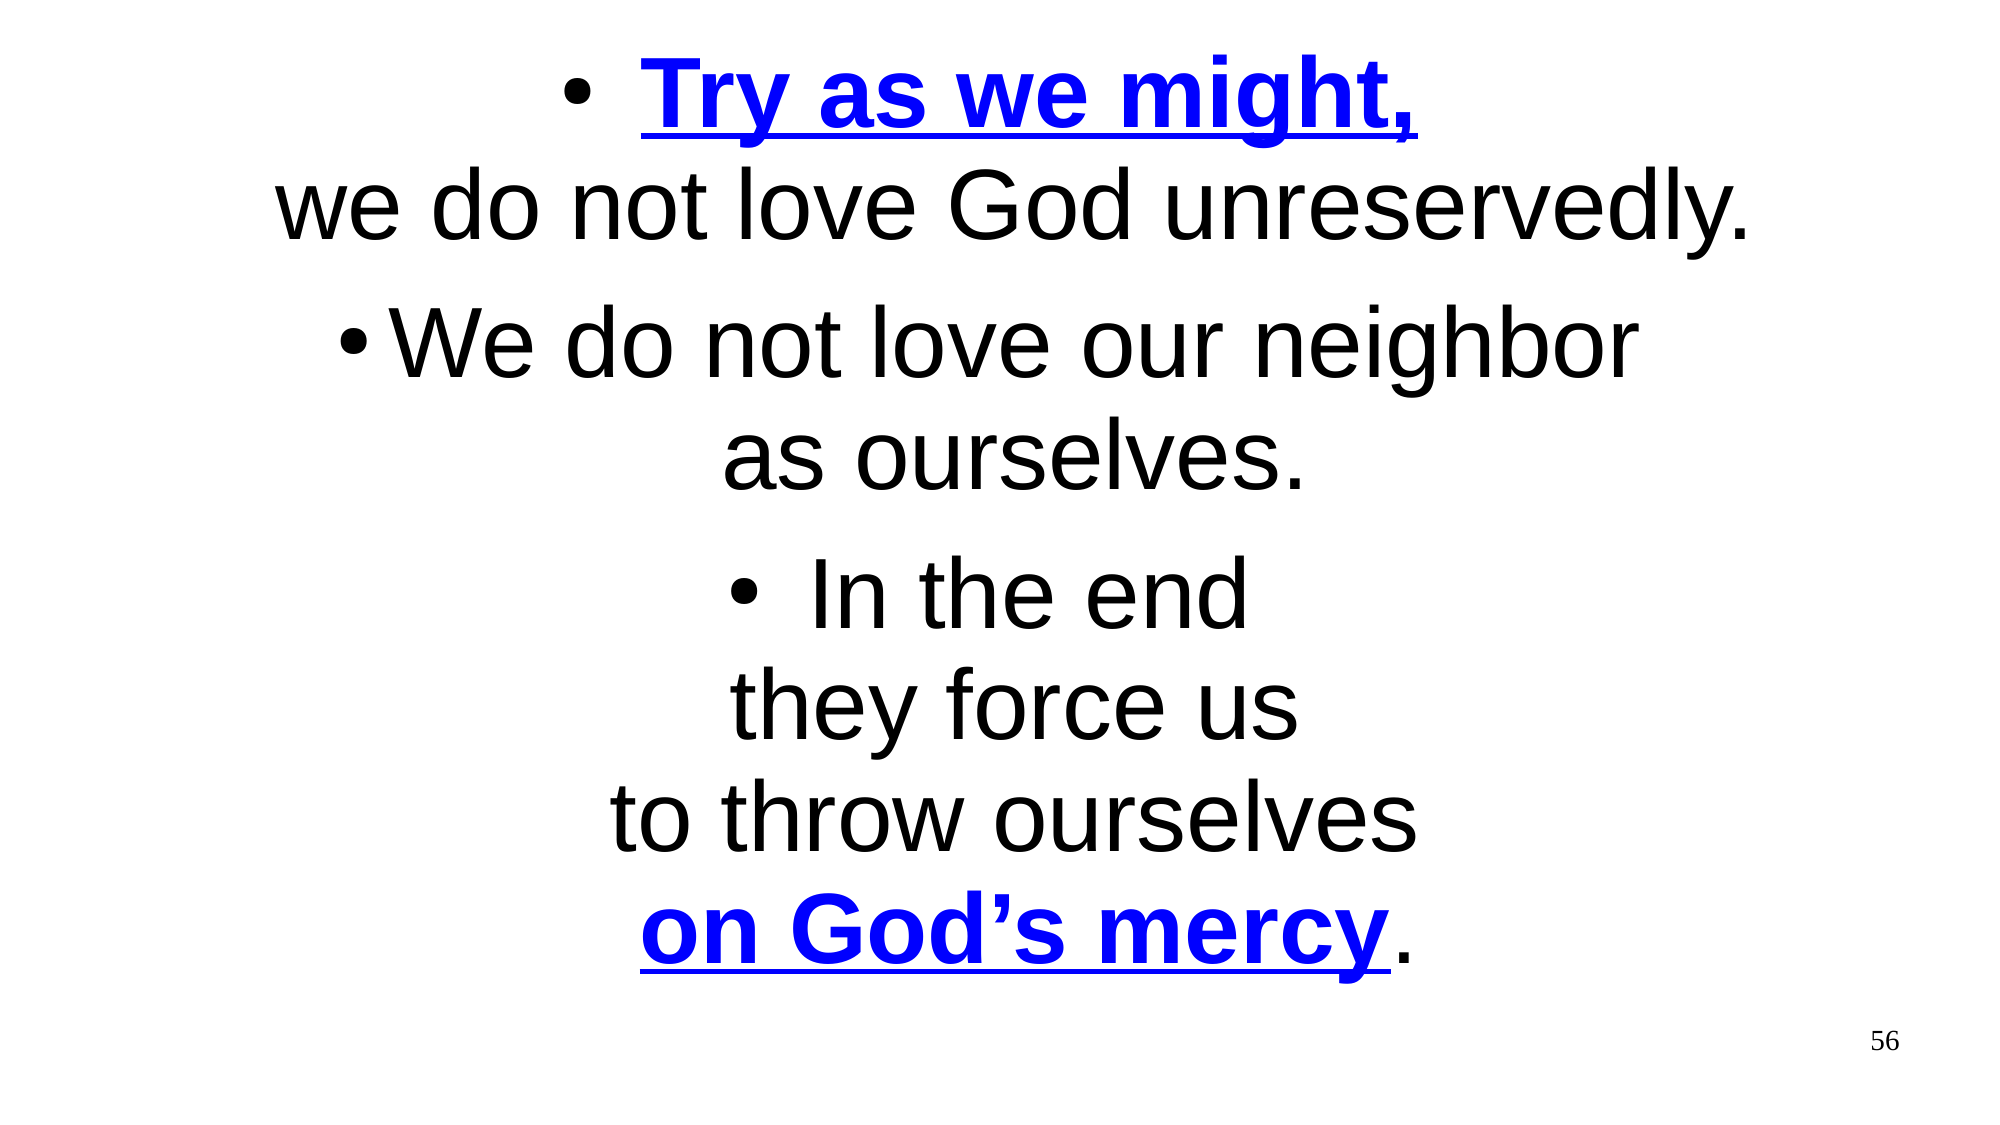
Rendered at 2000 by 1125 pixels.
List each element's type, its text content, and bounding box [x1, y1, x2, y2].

list Try as we might, we do not love God unreservedly. We do not love our neighbor as ourselves. In the end they force us to throw ourselves on God’s mercy. [37, 37, 1951, 1088]
